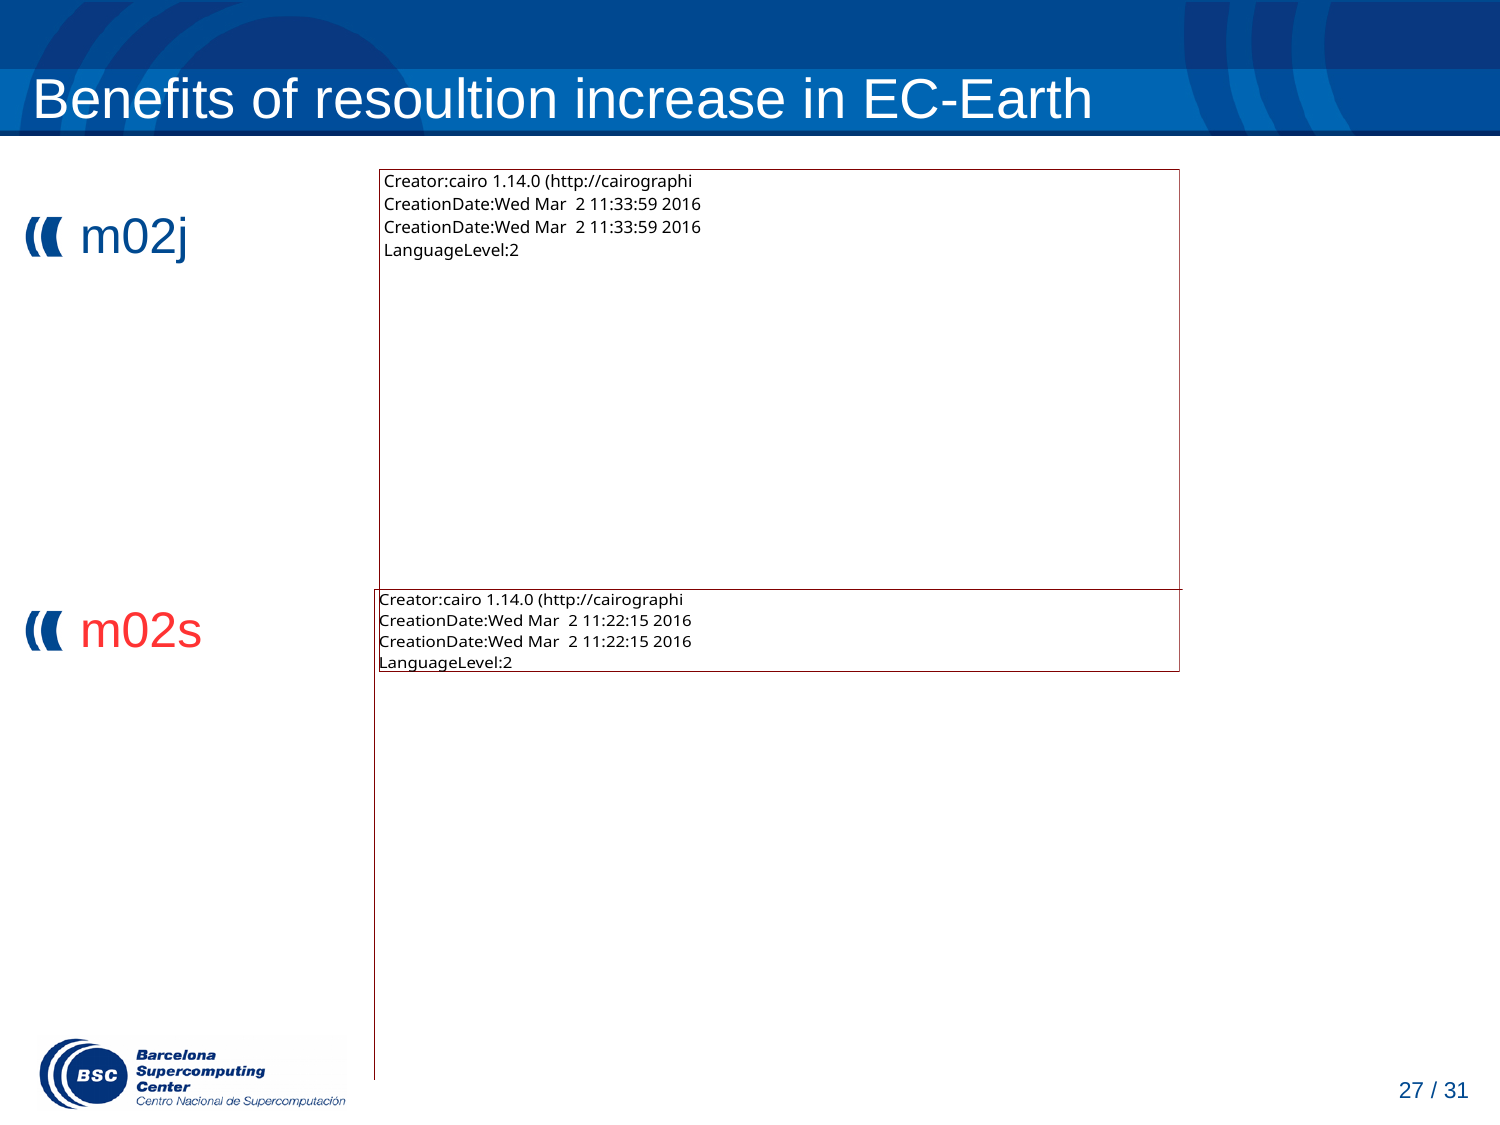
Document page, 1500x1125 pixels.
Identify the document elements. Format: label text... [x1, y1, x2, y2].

text_box m02j m02s [8, 144, 1500, 671]
picture [373, 168, 1183, 1080]
title Benefits of resoultion increase in EC-Earth [17, 7, 1483, 138]
picture [0, 0, 1500, 136]
picture [37, 1035, 347, 1111]
text_box <number> / 31 [1364, 1042, 1484, 1111]
